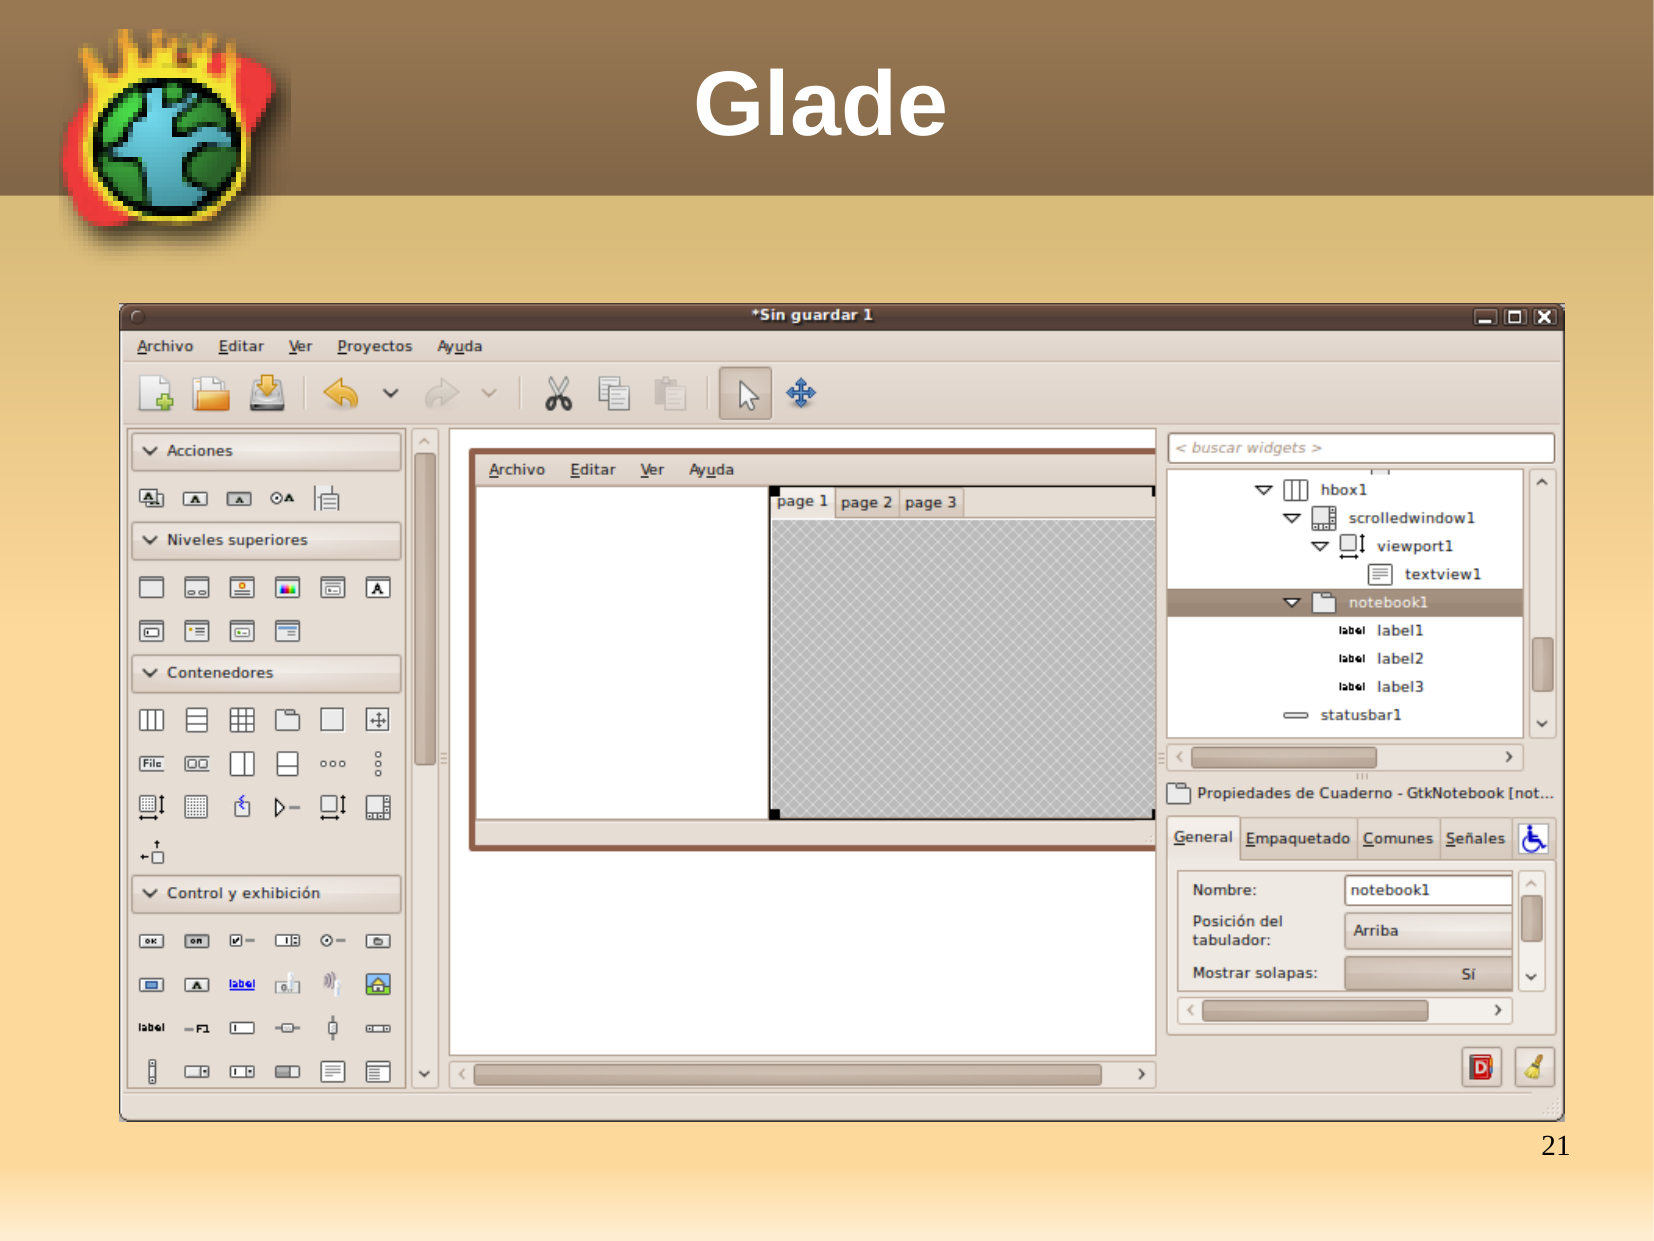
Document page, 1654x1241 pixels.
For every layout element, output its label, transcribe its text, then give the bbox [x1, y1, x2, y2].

picture [0, 0, 1654, 1241]
title Glade [76, 7, 1565, 200]
